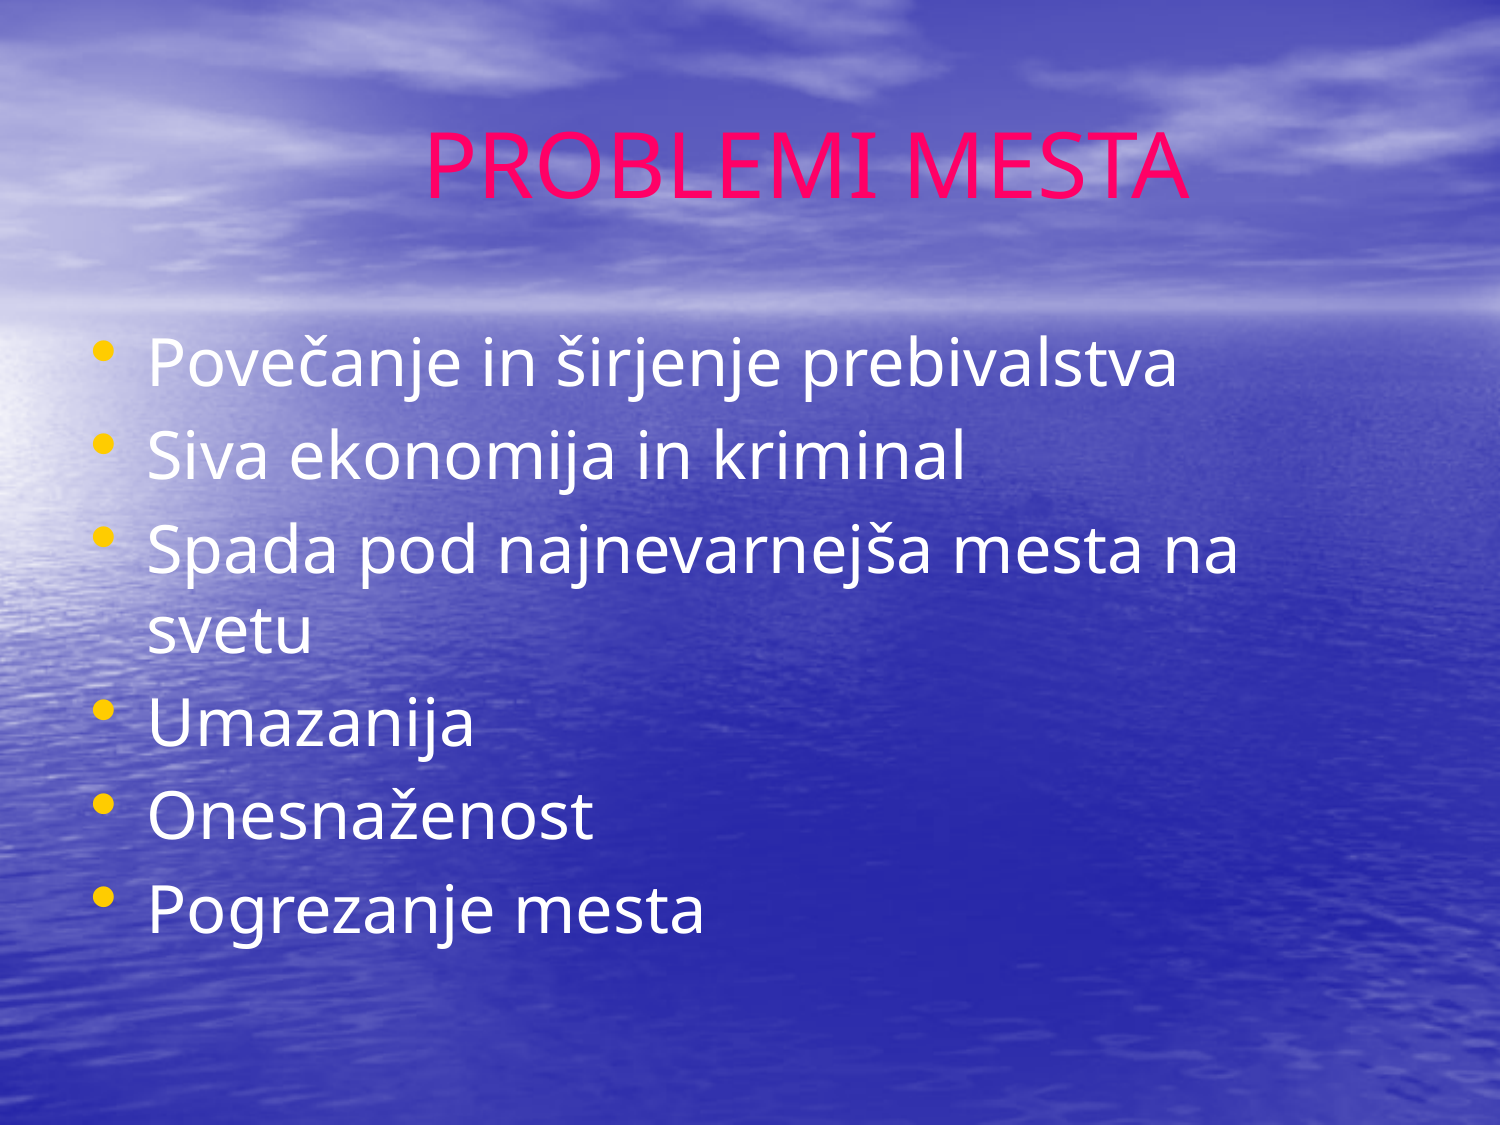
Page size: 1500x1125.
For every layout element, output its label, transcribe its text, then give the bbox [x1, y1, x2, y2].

list Povečanje in širjenje prebivalstva Siva ekonomija in kriminal Spada pod najnevarnejša mesta na svetu Umazanija Onesnaženost Pogrezanje mesta [75, 312, 1425, 988]
title PROBLEMI MESTA [75, 47, 1425, 275]
picture [0, 0, 1500, 1125]
